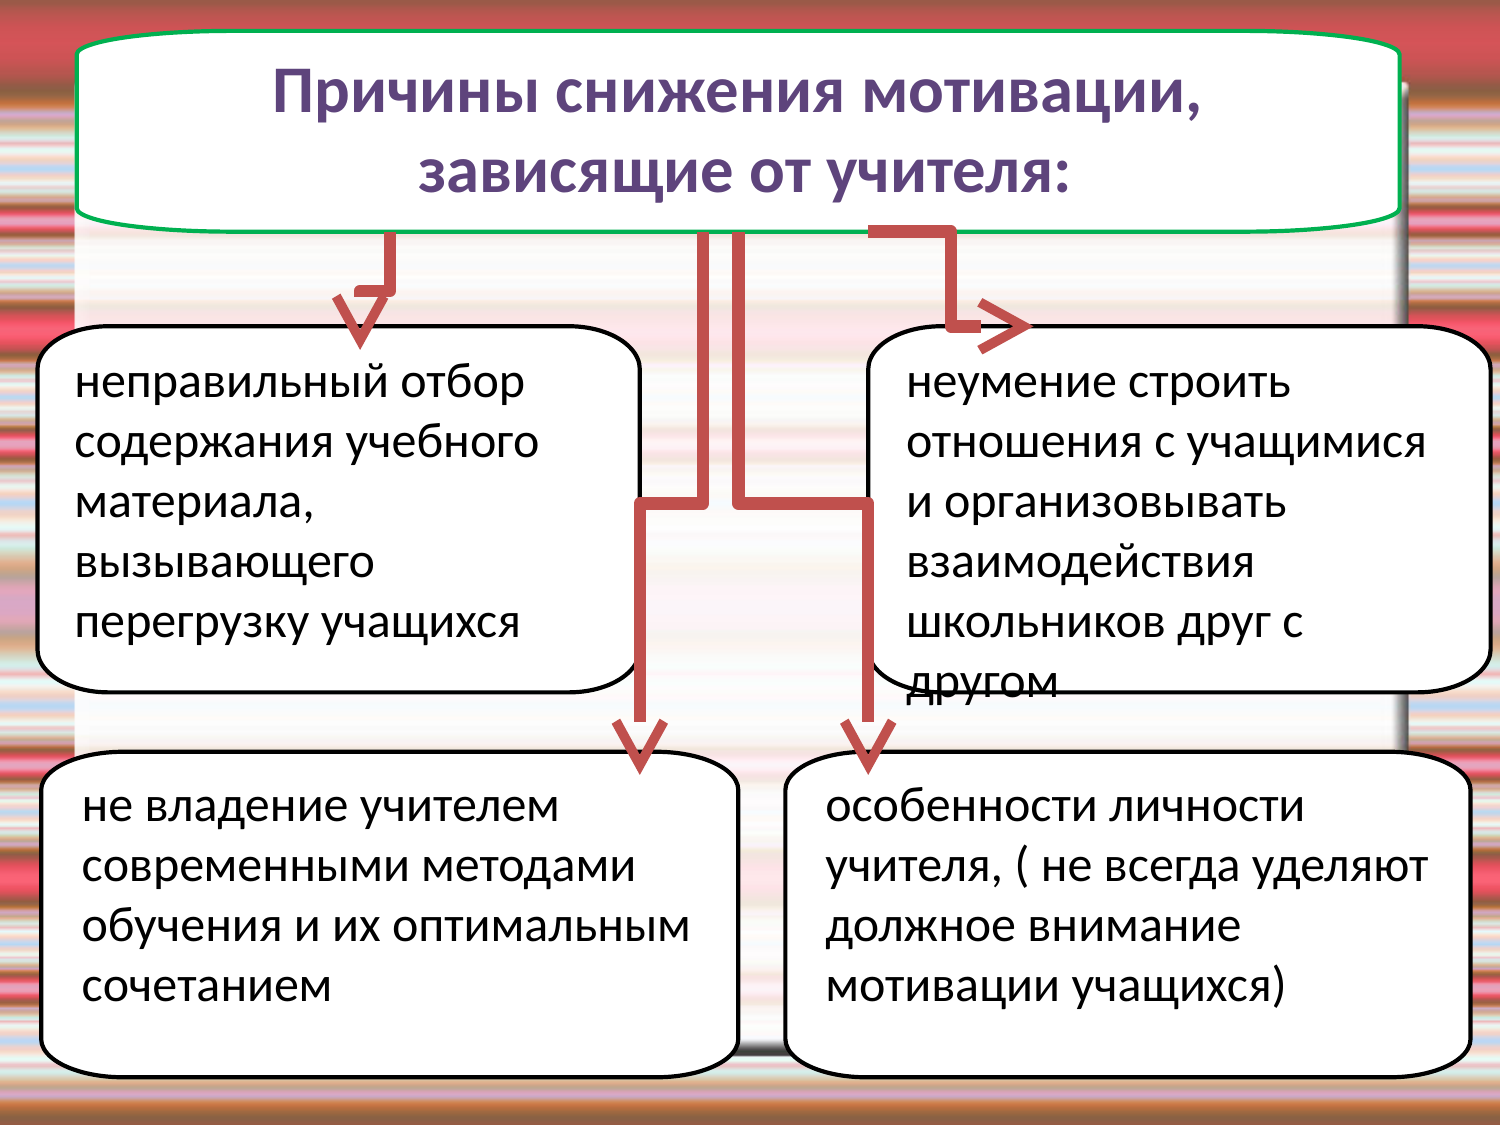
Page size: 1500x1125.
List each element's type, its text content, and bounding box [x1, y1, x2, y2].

text_box неумение строить отношения с учащимися и организовывать взаимодействия школьников друг с другом [868, 326, 1491, 693]
picture [0, 0, 1500, 1125]
text_box Причины снижения мотивации, зависящие от учителя: [76, 30, 1400, 232]
text_box не владение учителем современными методами обучения и их оптимальным сочетанием [41, 751, 739, 1078]
text_box особенности личности учителя, ( не всегда уделяют должное внимание мотивации учащихся) [785, 751, 1471, 1078]
text_box неправильный отбор содержания учебного материала, вызывающего перегрузку учащихся [37, 326, 640, 693]
